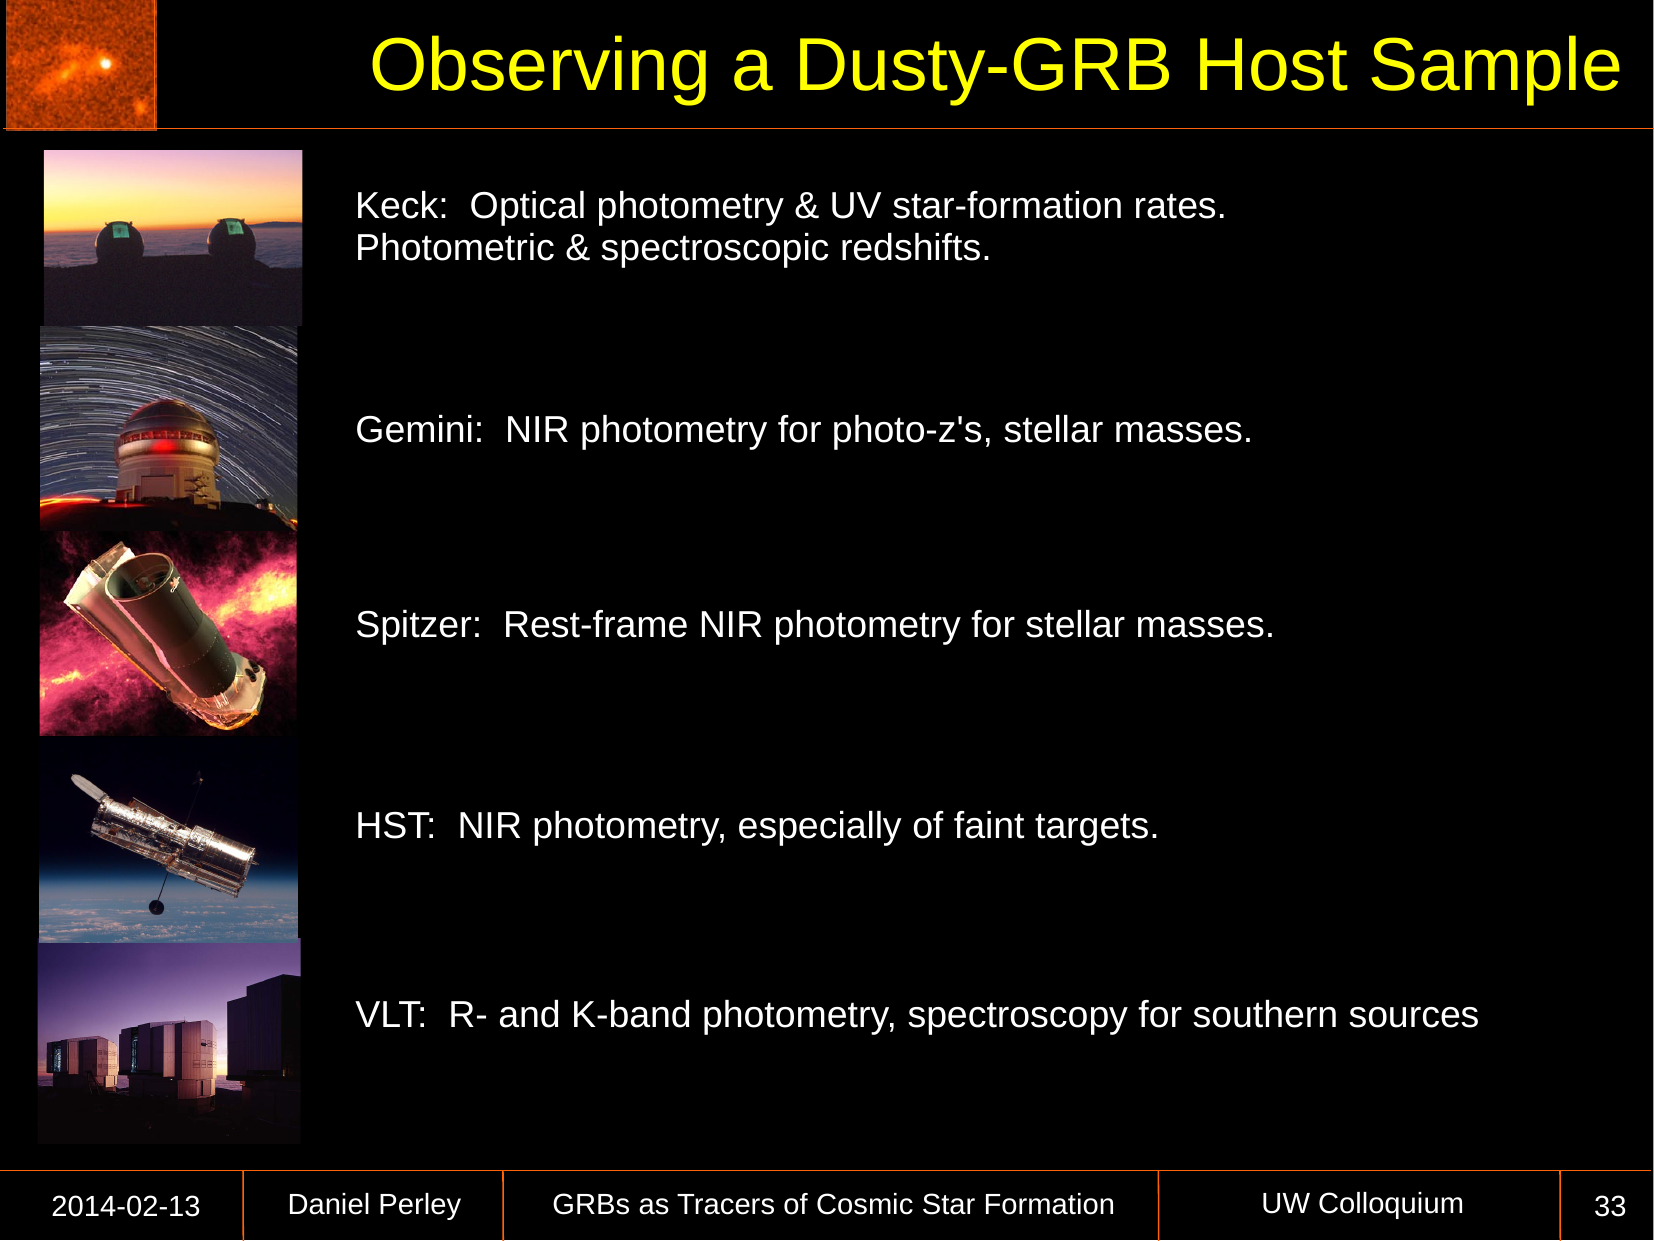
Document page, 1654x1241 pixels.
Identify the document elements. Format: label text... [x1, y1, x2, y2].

text_box Spitzer: Rest-frame NIR photometry for stellar masses. [337, 592, 1501, 656]
text_box Keck: Optical photometry & UV star-formation rates. Photometric & spectroscopic redshifts. [337, 173, 1501, 279]
picture [39, 150, 303, 736]
text_box Gemini: NIR photometry for photo-z's, stellar masses. [337, 398, 1501, 461]
text_box HST: NIR photometry, especially of faint targets. [337, 793, 1501, 857]
picture [37, 737, 301, 1144]
picture [7, 0, 154, 128]
text_box VLT: R- and K-band photometry, spectroscopy for southern sources [337, 982, 1501, 1046]
title Observing a Dusty-GRB Host Sample [187, 13, 1624, 115]
